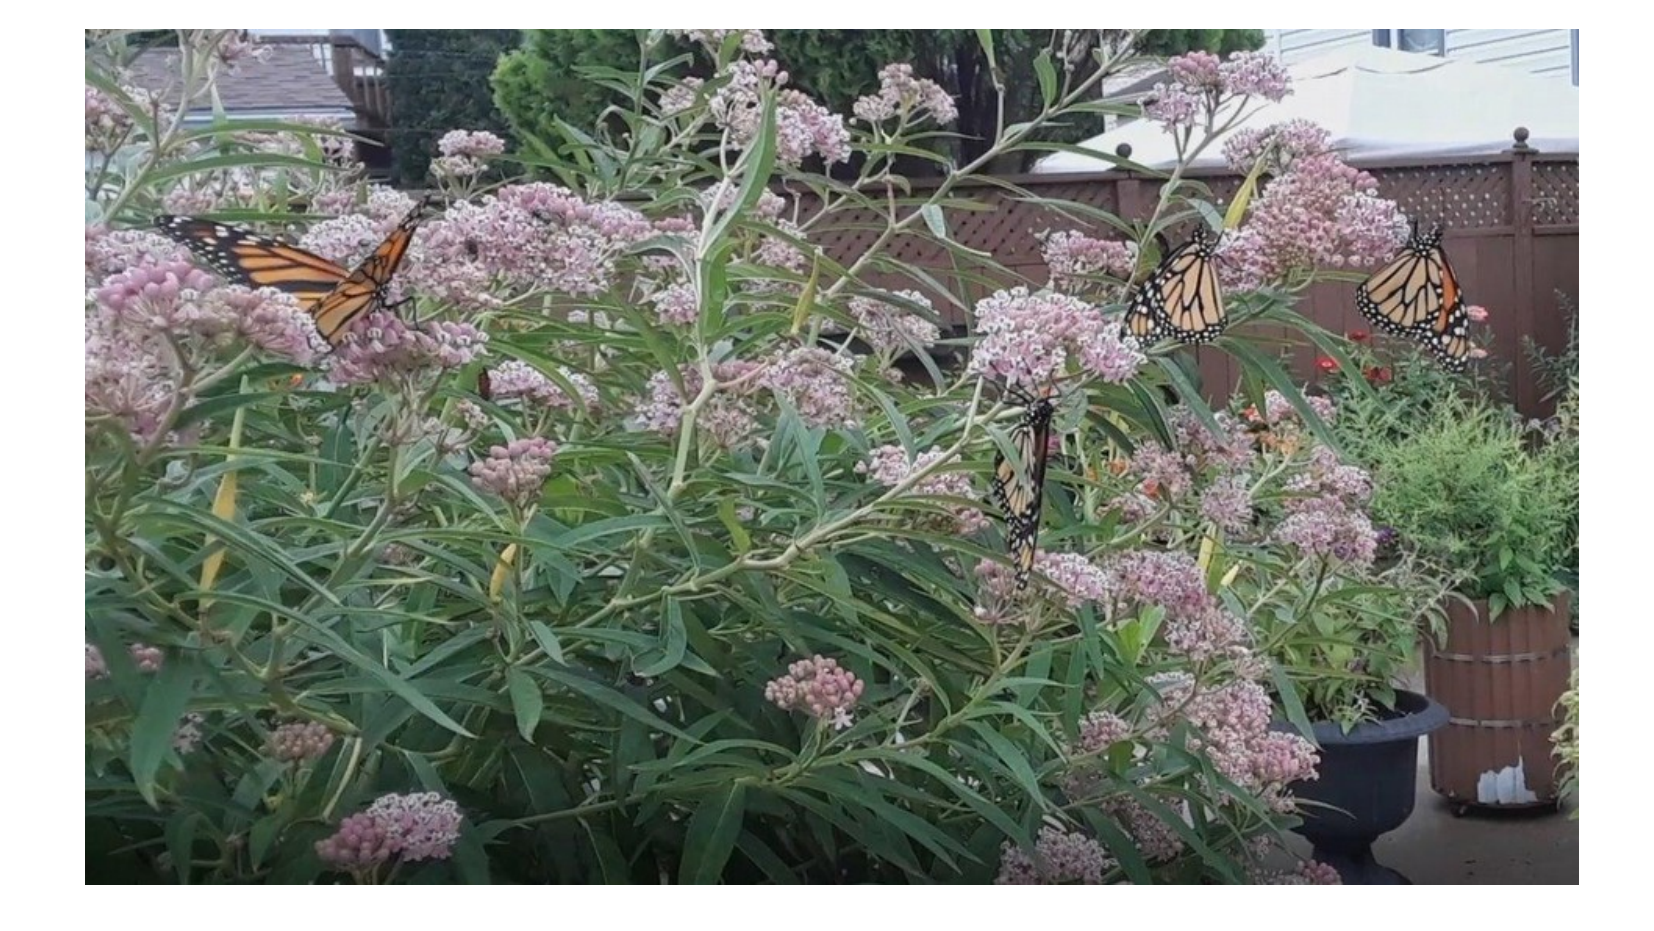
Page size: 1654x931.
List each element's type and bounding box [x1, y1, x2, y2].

picture [85, 29, 1579, 886]
